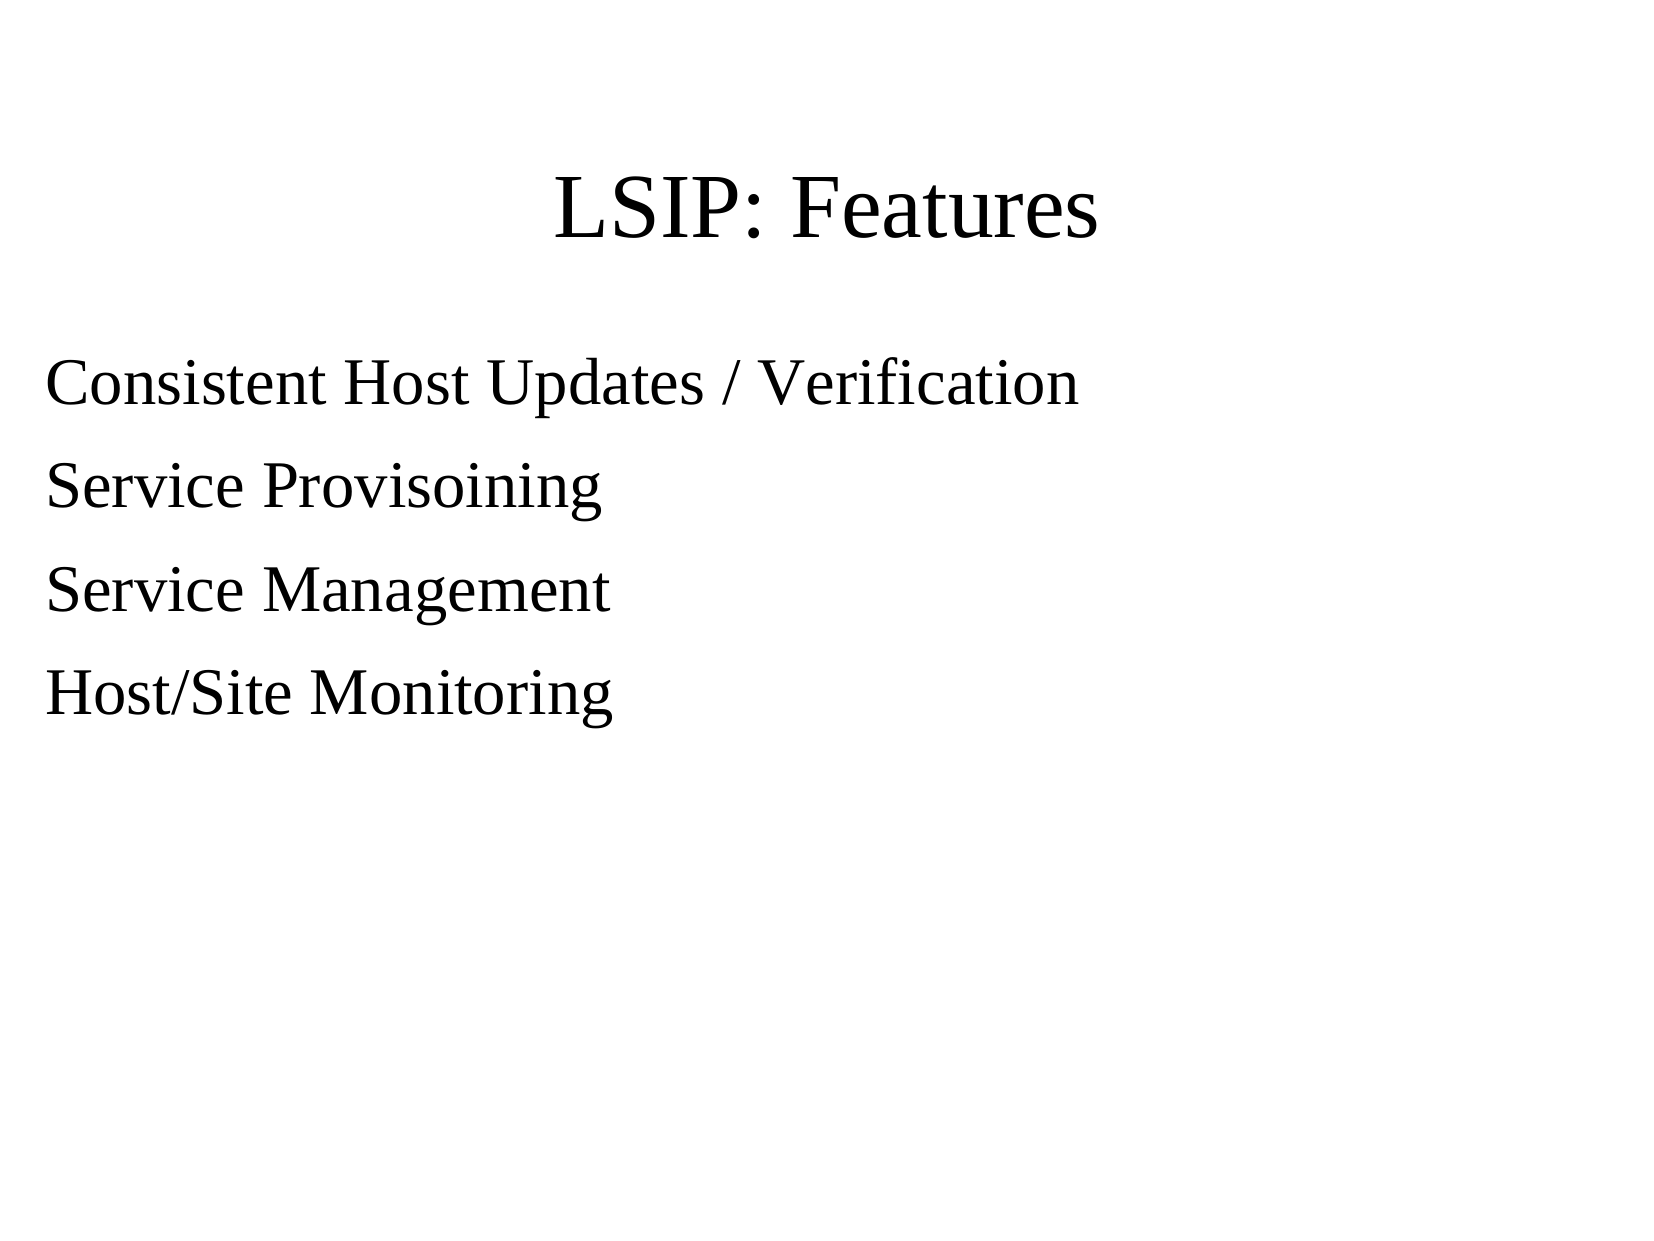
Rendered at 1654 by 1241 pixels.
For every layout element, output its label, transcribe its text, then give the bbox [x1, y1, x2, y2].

title LSIP: Features [121, 102, 1534, 311]
list Consistent Host Updates / Verification Service Provisoining Service Management Host/Site Monitoring [27, 344, 1615, 1198]
